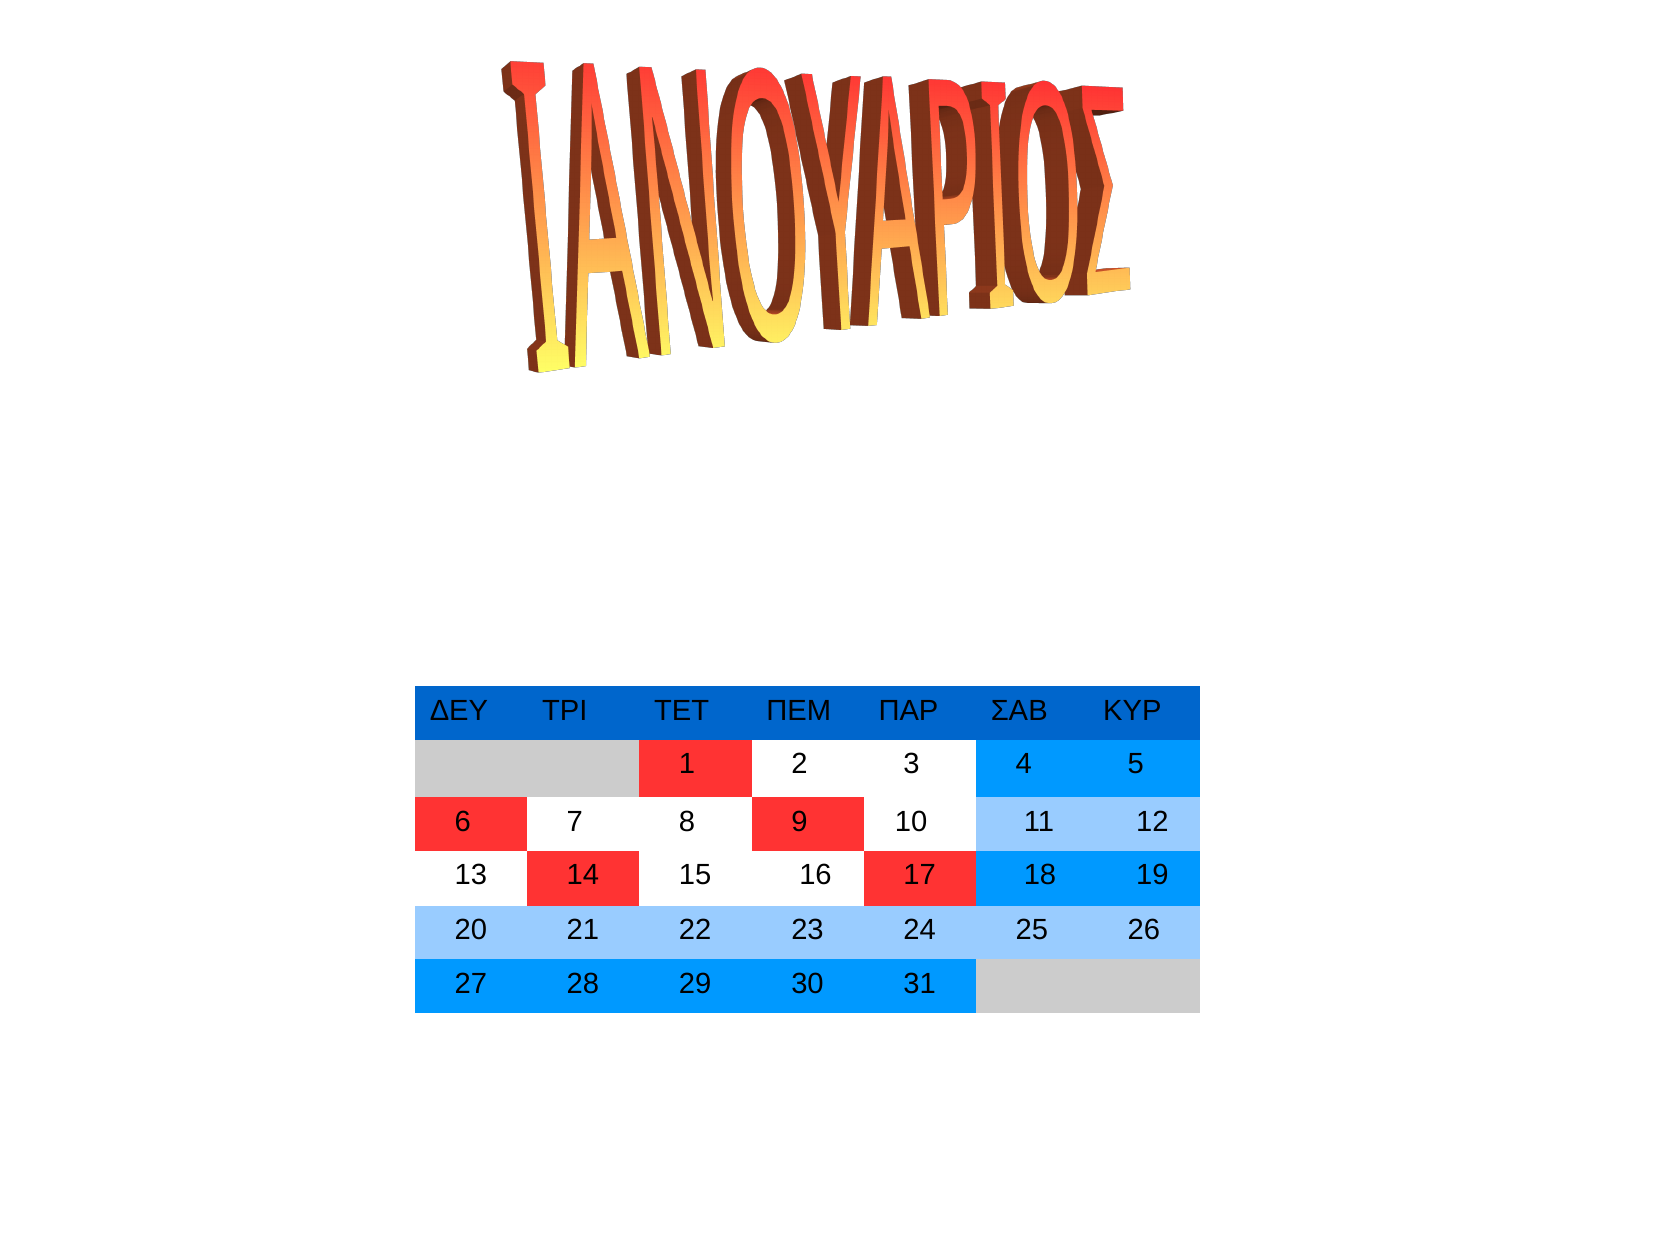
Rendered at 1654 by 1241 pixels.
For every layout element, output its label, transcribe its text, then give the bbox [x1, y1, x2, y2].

table_cell 28 [527, 959, 639, 1013]
table_cell 25 [976, 906, 1088, 959]
table_header ΠΑΡ [864, 686, 976, 740]
table_cell [527, 740, 639, 797]
table_header ΤΡΙ [527, 686, 639, 740]
table_cell 3 [864, 740, 976, 797]
table_cell 30 [752, 959, 864, 1013]
table_cell 21 [527, 906, 639, 959]
table_cell 23 [752, 906, 864, 959]
table_cell 7 [527, 797, 639, 851]
table_cell 5 [1088, 740, 1200, 797]
table_cell [976, 959, 1088, 1013]
table_cell 9 [752, 797, 864, 851]
table_cell 1 [639, 740, 752, 797]
table_cell 11 [976, 797, 1088, 851]
table_cell 18 [976, 851, 1088, 906]
table_cell 17 [864, 851, 976, 906]
table_header ΣΑΒ [976, 686, 1088, 740]
table_cell 26 [1088, 906, 1200, 959]
table_header ΠΕΜ [752, 686, 864, 740]
table_cell 24 [864, 906, 976, 959]
table_cell 31 [864, 959, 976, 1013]
table_cell 13 [415, 851, 527, 906]
table_cell 20 [415, 906, 527, 959]
table_header ΤΕΤ [639, 686, 752, 740]
table_cell 2 [752, 740, 864, 797]
table_cell 4 [976, 740, 1088, 797]
table_cell 8 [639, 797, 752, 851]
table_cell 16 [752, 851, 864, 906]
table_cell [1088, 959, 1200, 1013]
table_cell 29 [639, 959, 752, 1013]
table_cell 14 [527, 851, 639, 906]
table_cell 27 [415, 959, 527, 1013]
table_header ΚΥΡ [1088, 686, 1200, 740]
table_cell 12 [1088, 797, 1200, 851]
table_cell 10 [864, 797, 976, 851]
table_header ΔΕΥ [415, 686, 527, 740]
table_cell 6 [415, 797, 527, 851]
table_cell 19 [1088, 851, 1200, 906]
table_cell 15 [639, 851, 752, 906]
table_cell 22 [639, 906, 752, 959]
table_cell [415, 740, 527, 797]
